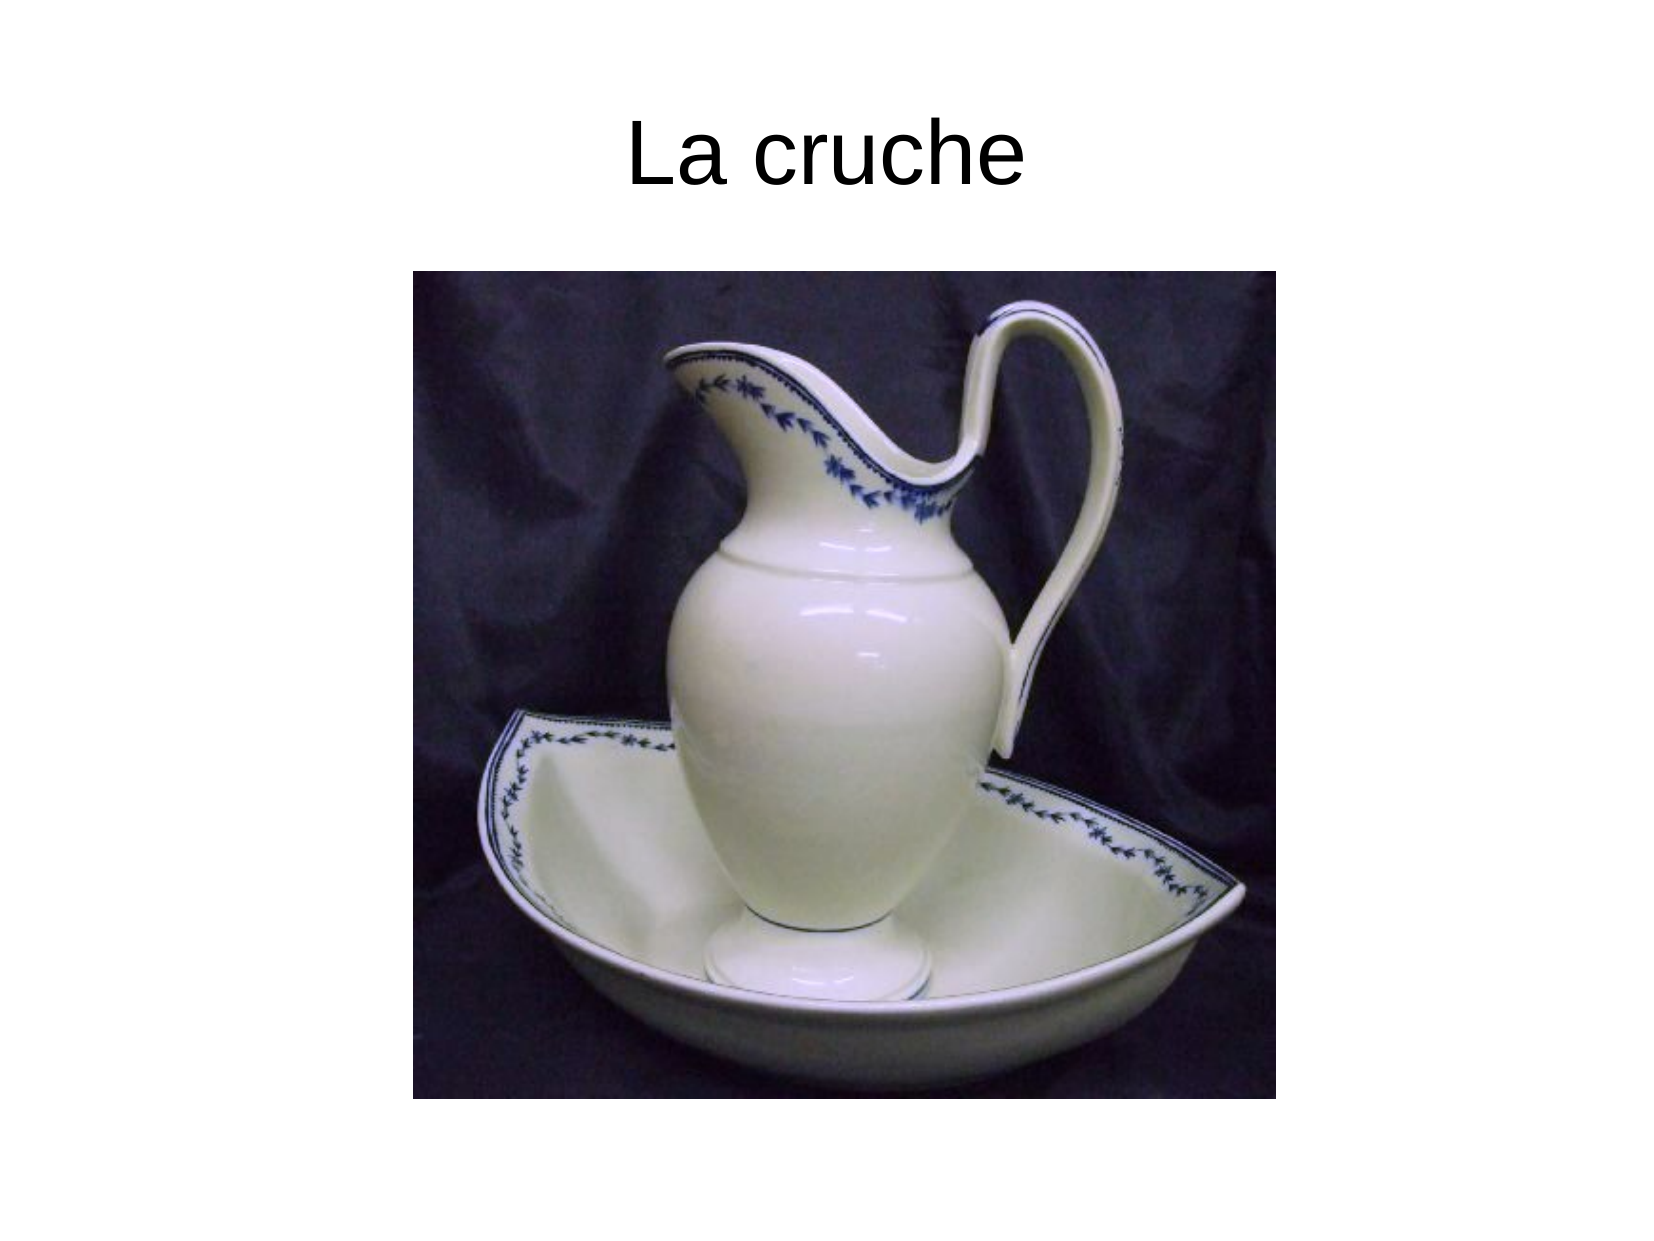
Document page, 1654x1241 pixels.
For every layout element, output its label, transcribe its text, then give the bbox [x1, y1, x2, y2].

title La cruche [82, 49, 1571, 257]
picture [413, 271, 1276, 1099]
